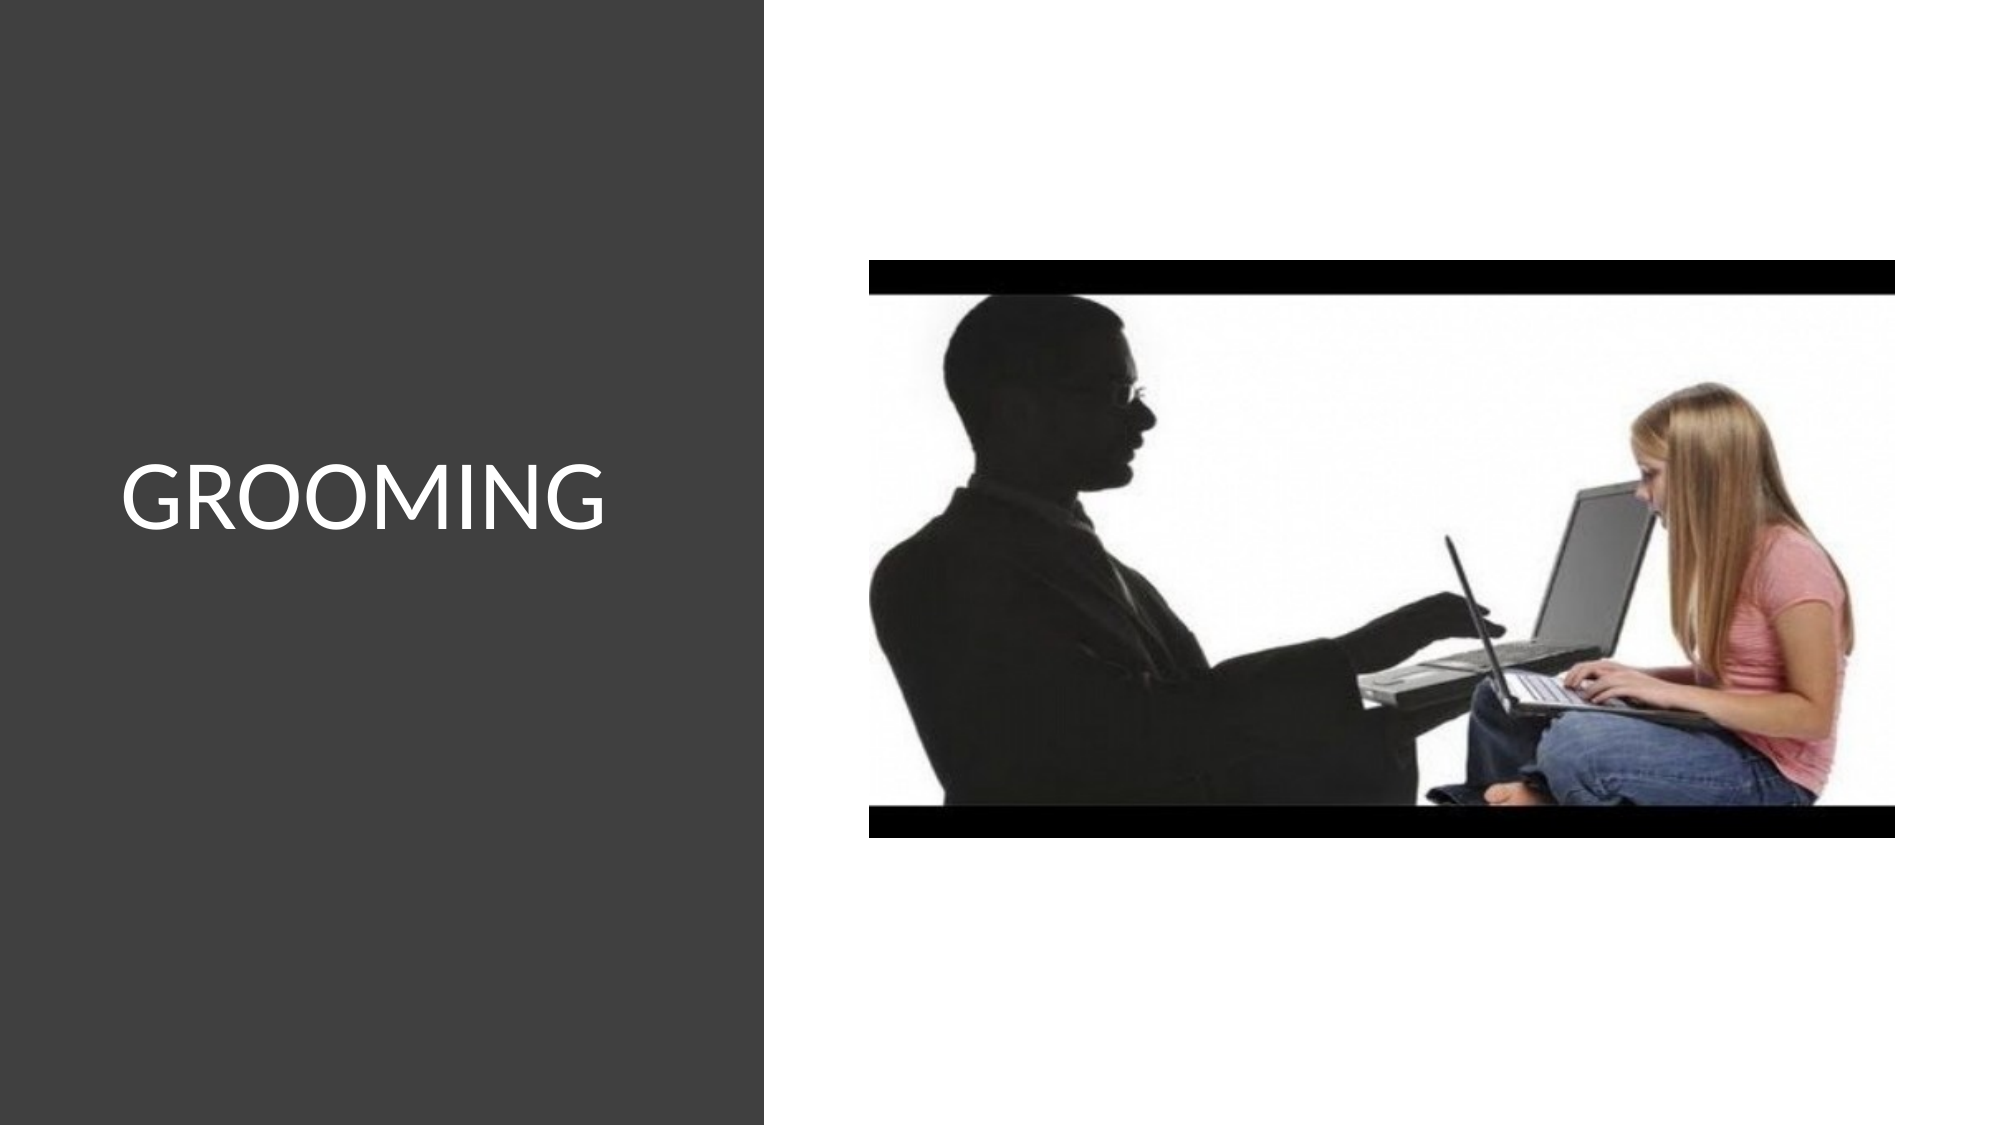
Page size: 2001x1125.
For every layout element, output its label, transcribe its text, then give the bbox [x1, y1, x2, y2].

list GROOMING [105, 435, 658, 997]
text_box [0, 0, 764, 1125]
picture [869, 260, 1895, 838]
